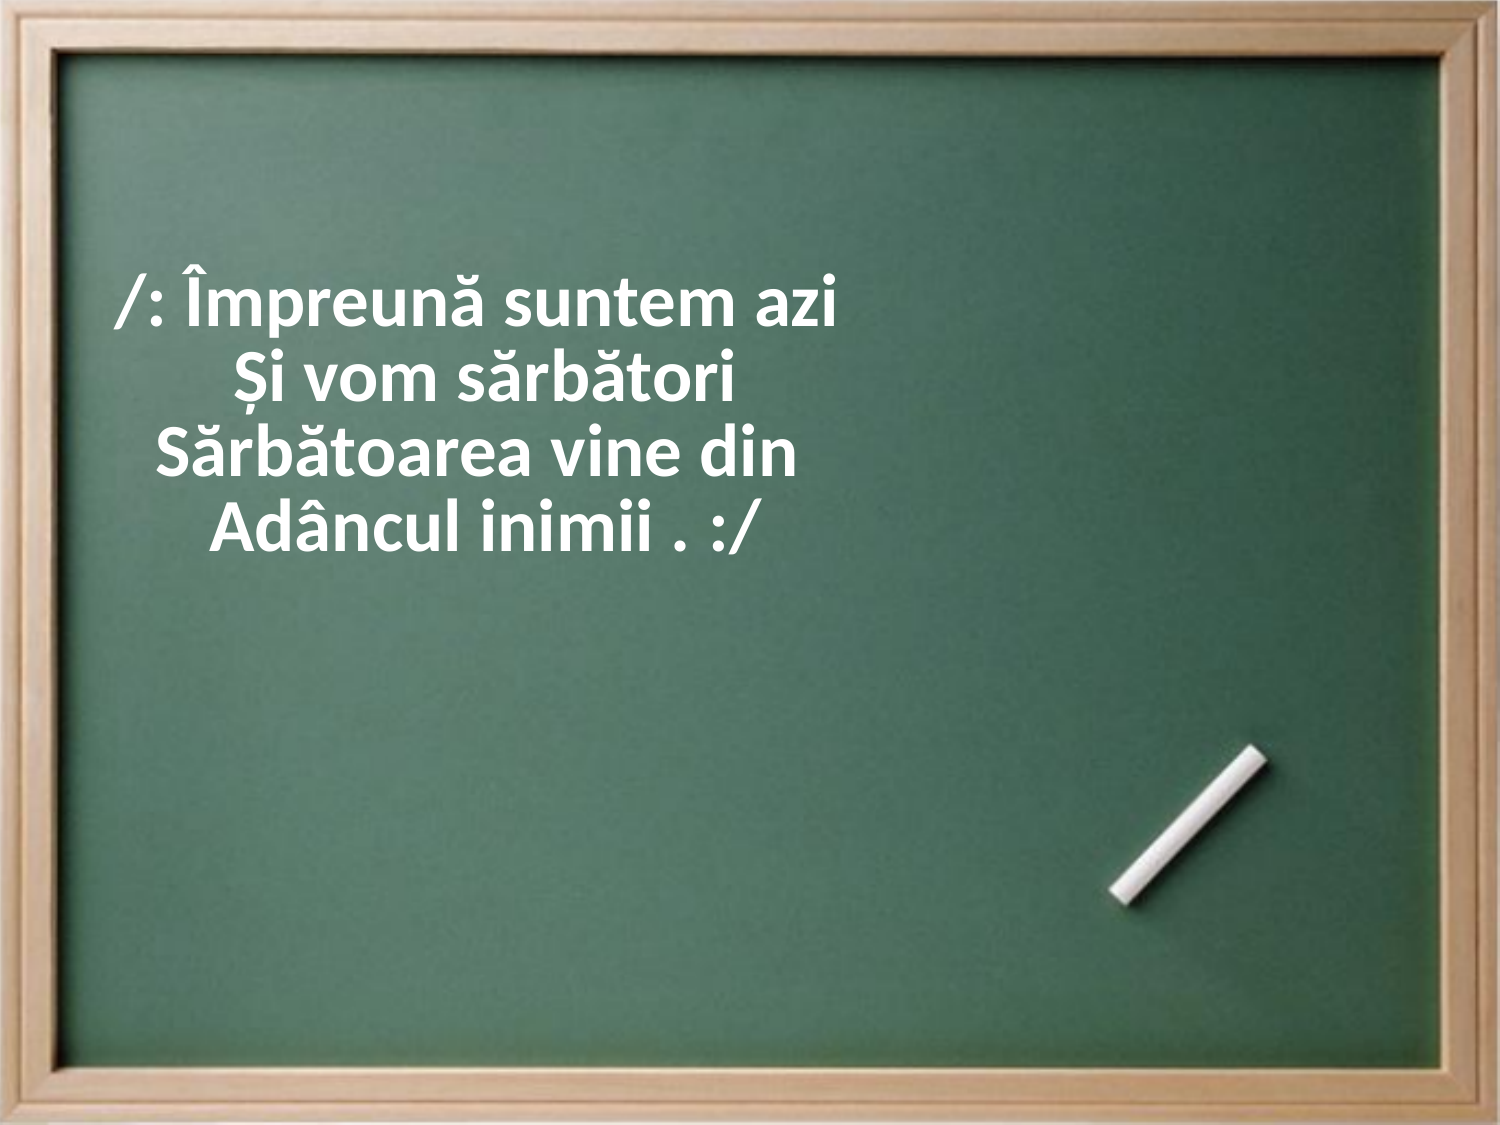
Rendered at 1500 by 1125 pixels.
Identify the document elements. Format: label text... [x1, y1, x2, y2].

text_box /: Împreună suntem azi Şi vom sărbători Sărbătoarea vine din Adâncul inimii . :/ [99, 112, 1463, 579]
